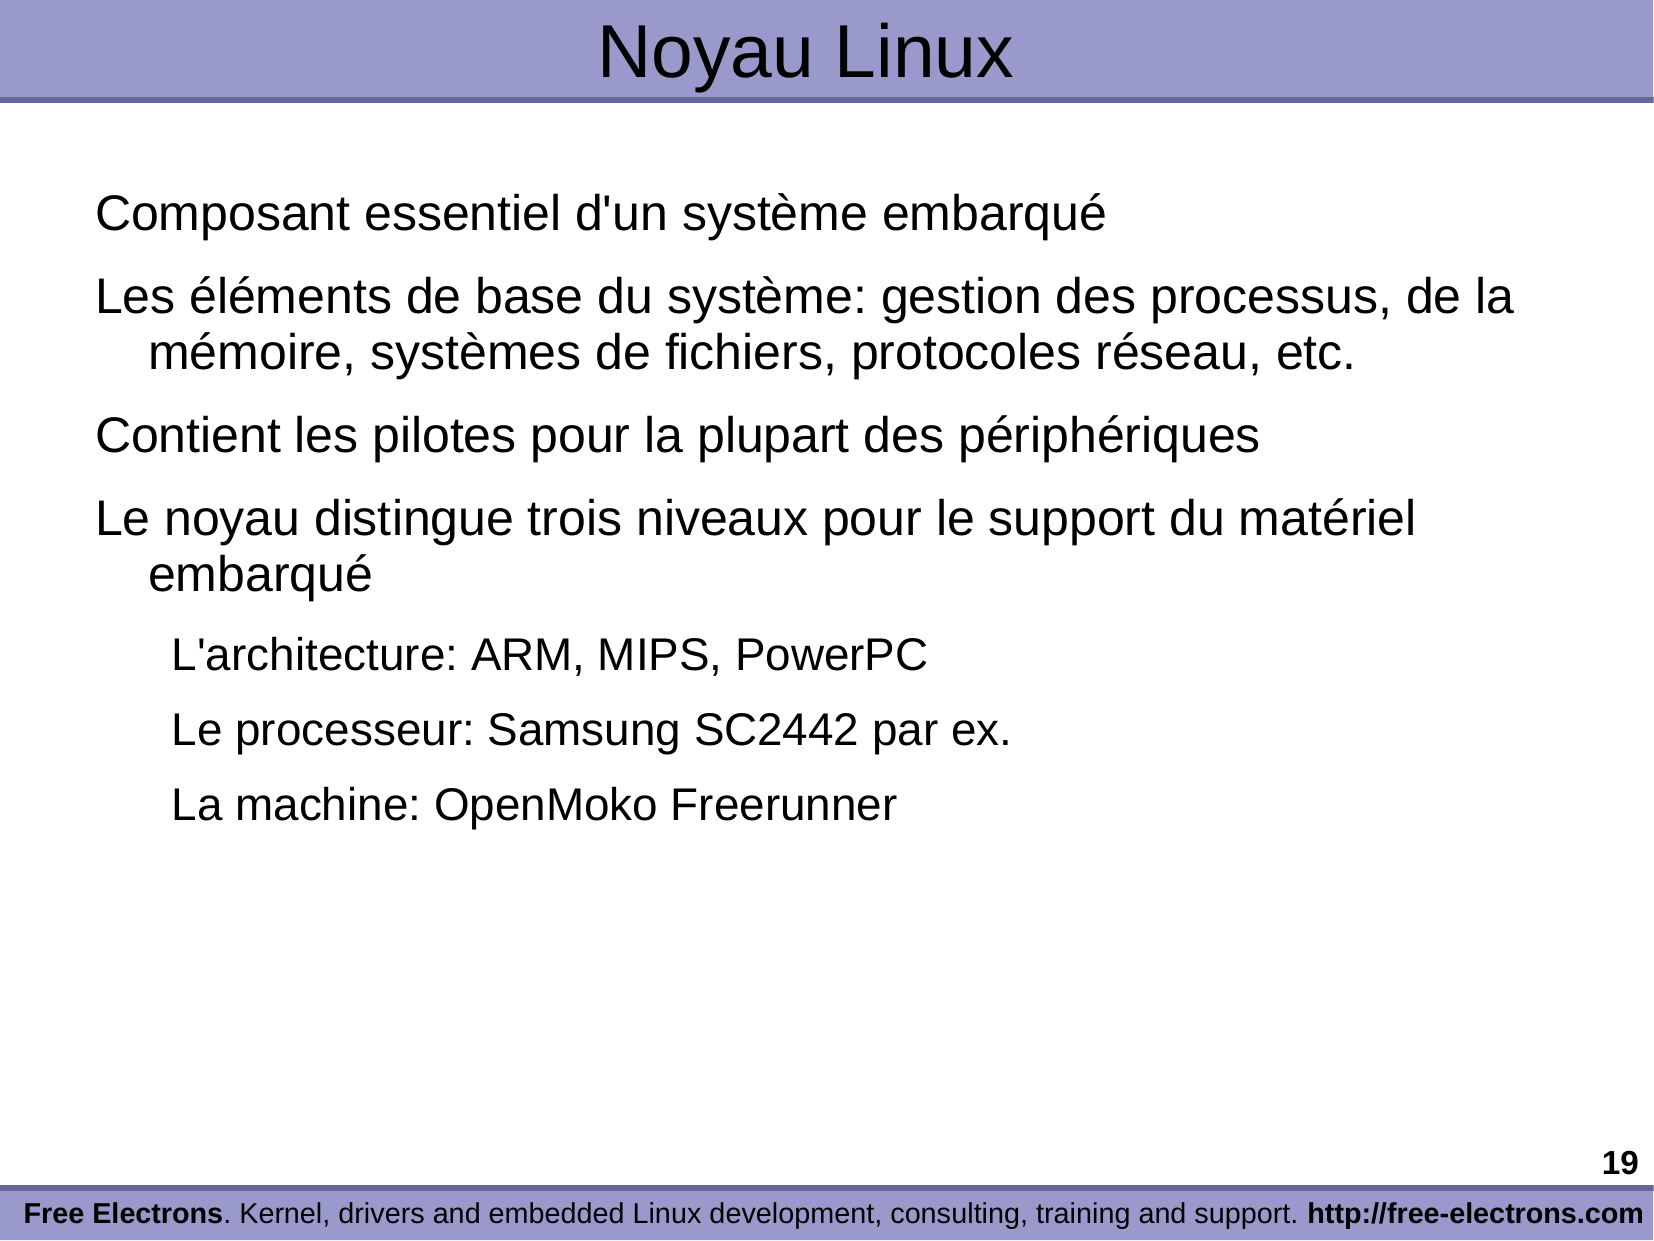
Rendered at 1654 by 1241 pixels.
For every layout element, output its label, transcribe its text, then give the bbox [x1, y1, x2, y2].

title Noyau Linux [60, 4, 1551, 98]
list Composant essentiel d'un système embarqué Les éléments de base du système: gestion des processus, de la mémoire, systèmes de fichiers, protocoles réseau, etc. Contient les pilotes pour la plupart des périphériques Le noyau distingue trois niveaux pour le support du matériel embarqué L'architecture: ARM, MIPS, PowerPC Le processeur: Samsung SC2442 par ex. La machine: OpenMoko Freerunner [77, 185, 1561, 1124]
